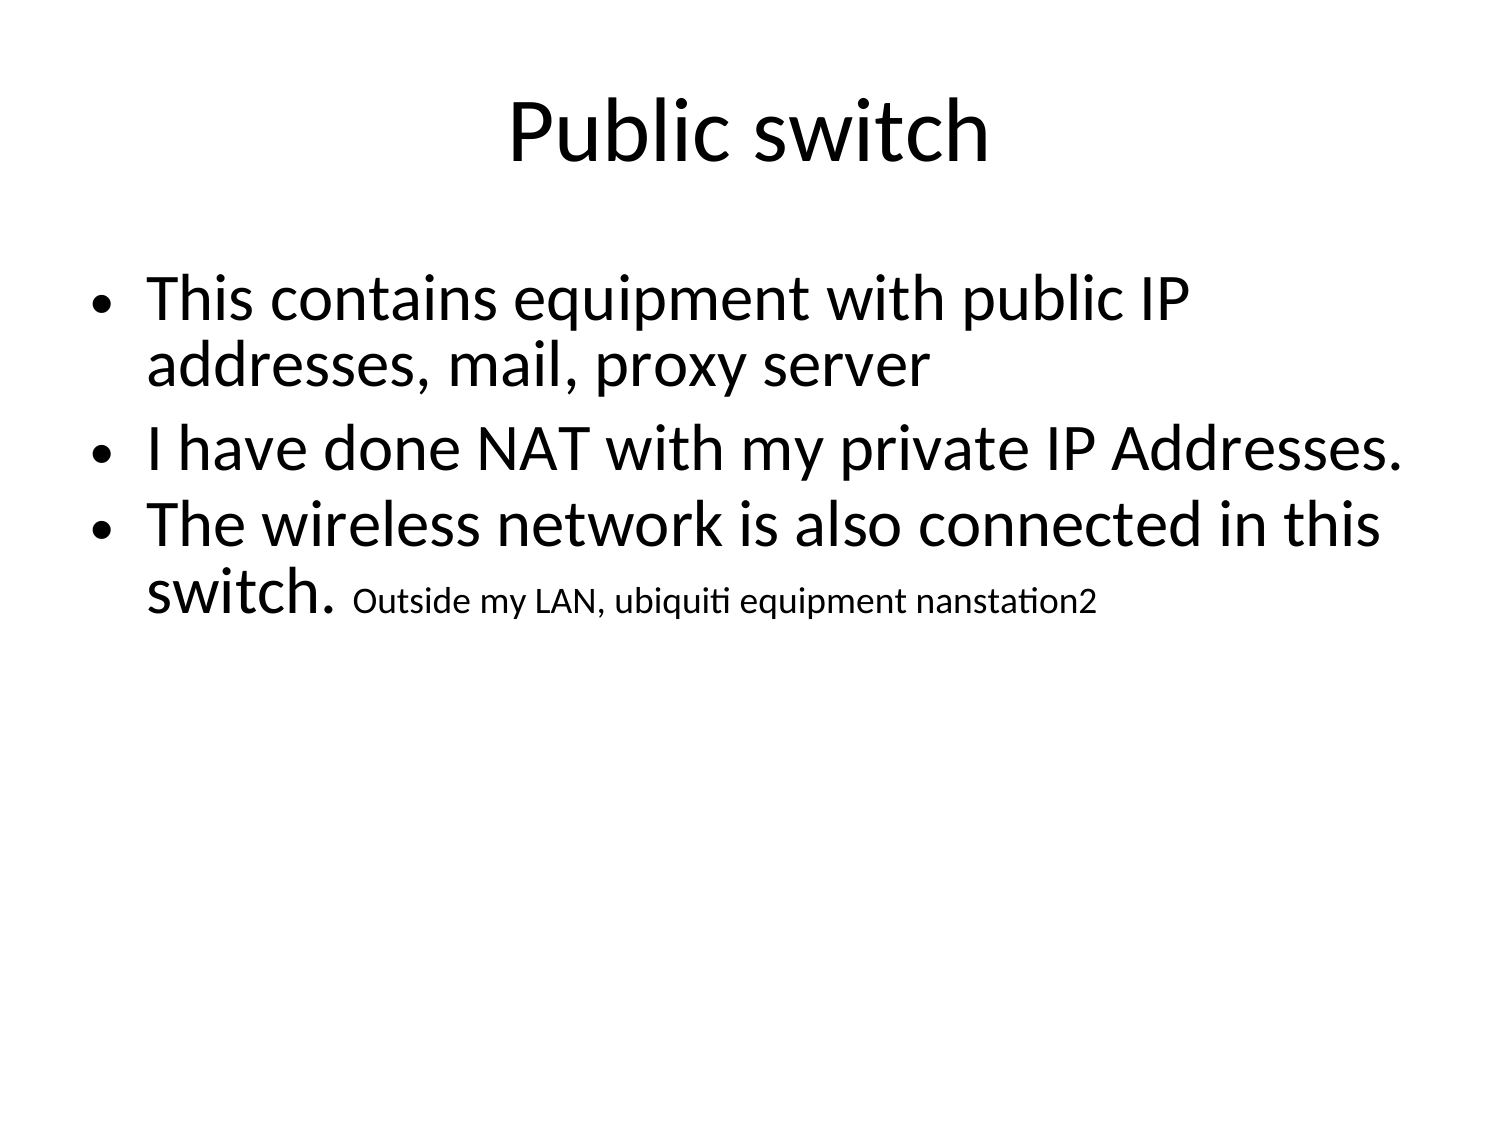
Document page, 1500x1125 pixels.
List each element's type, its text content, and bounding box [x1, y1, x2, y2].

title Public switch [75, 45, 1426, 233]
list This contains equipment with public IP addresses, mail, proxy server I have done NAT with my private IP Addresses. The wireless network is also connected in this switch. Outside my LAN, ubiquiti equipment nanstation2 [75, 262, 1426, 1005]
